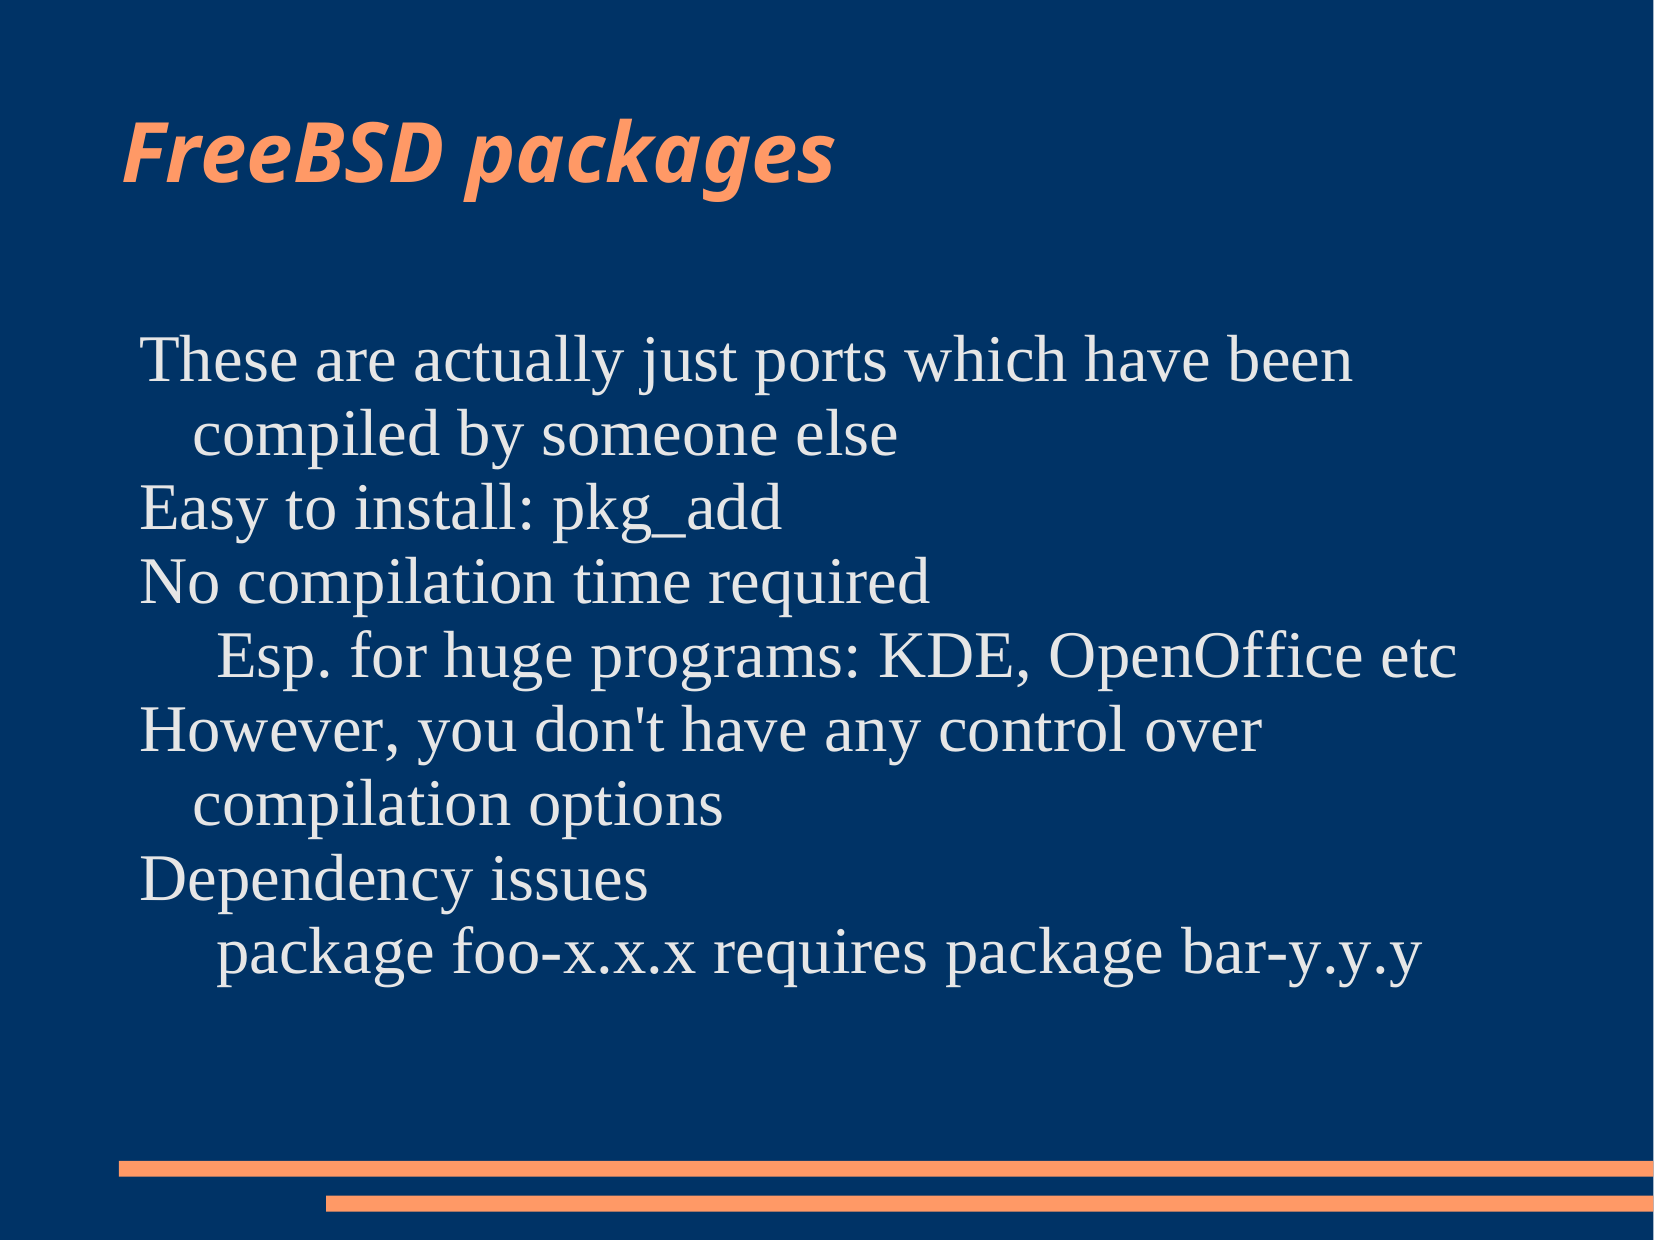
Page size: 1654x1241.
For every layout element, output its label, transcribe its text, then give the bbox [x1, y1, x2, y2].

title FreeBSD packages [121, 46, 1534, 254]
list These are actually just ports which have been compiled by someone else Easy to install: pkg_add No compilation time required Esp. for huge programs: KDE, OpenOffice etc However, you don't have any control over compilation options Dependency issues package foo-x.x.x requires package bar-y.y.y [121, 322, 1561, 1132]
